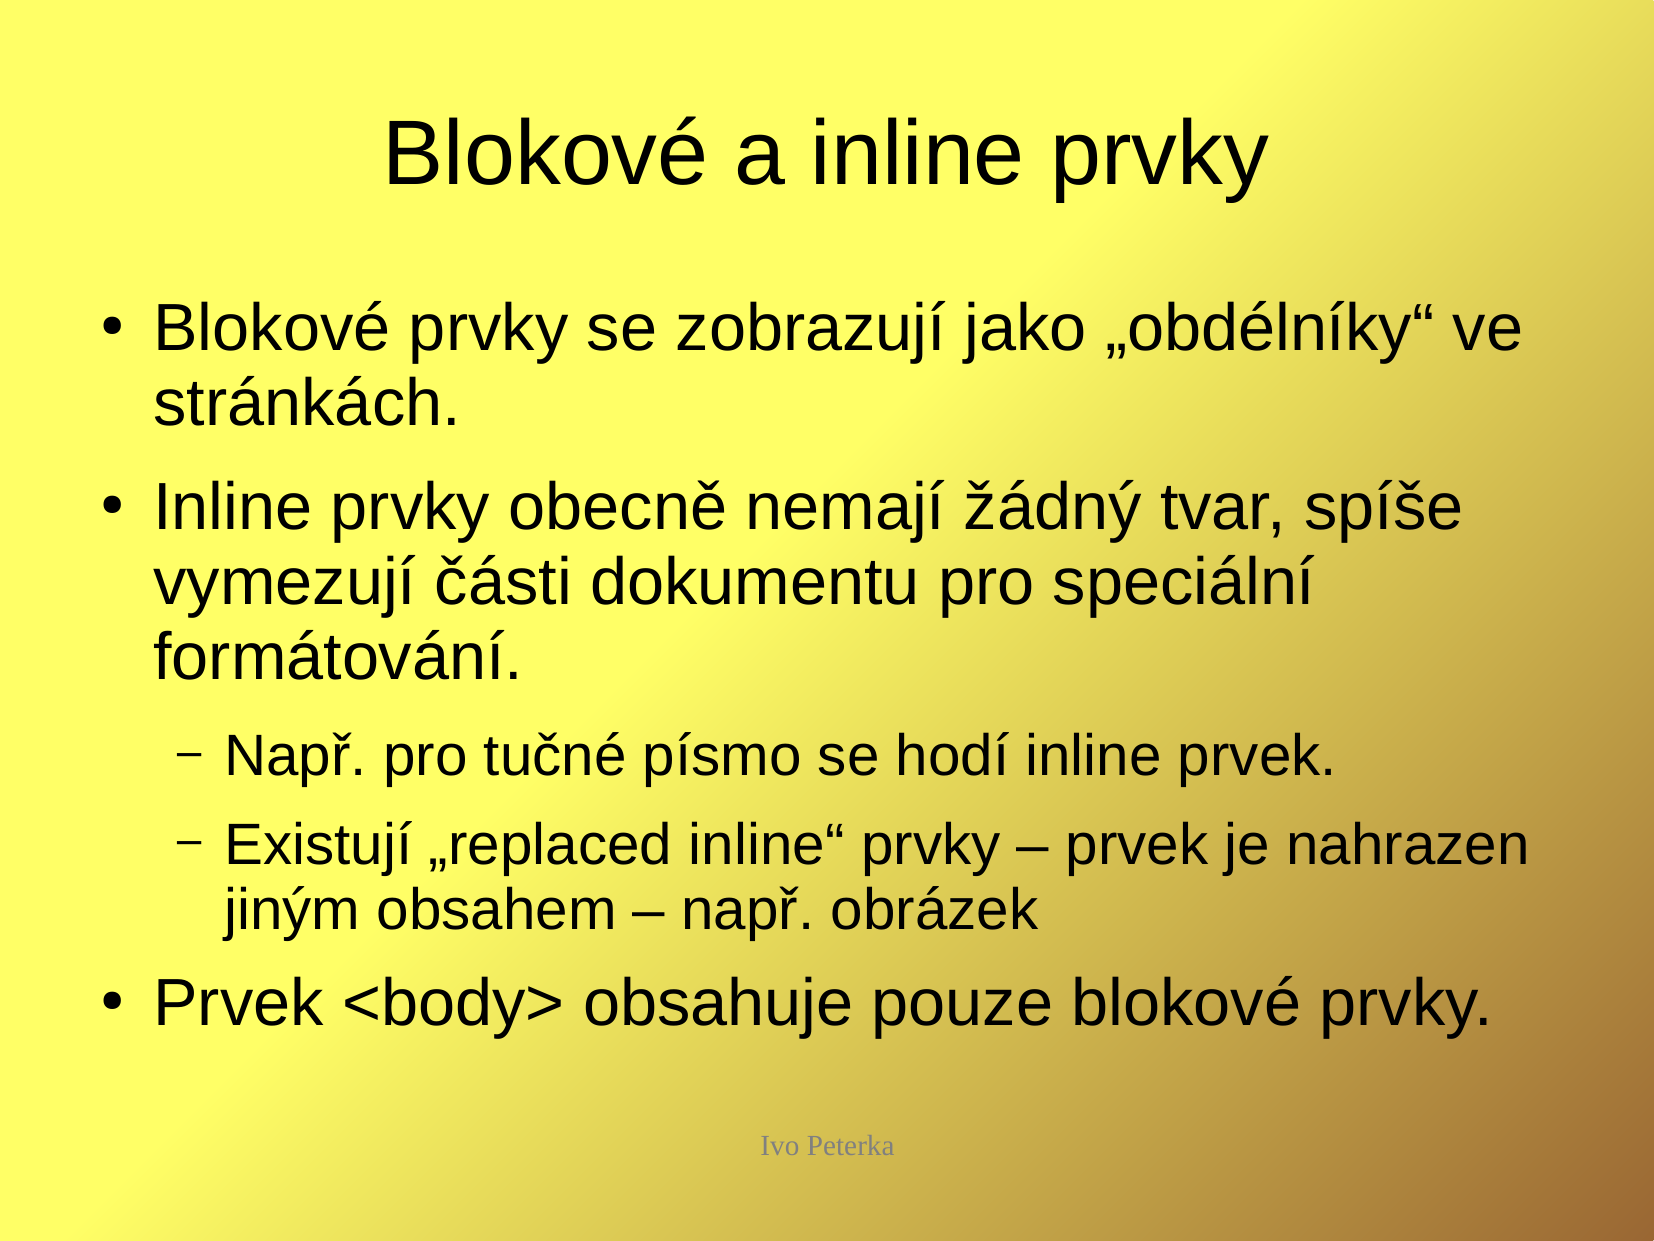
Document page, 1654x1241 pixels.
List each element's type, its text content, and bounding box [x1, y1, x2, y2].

list Blokové prvky se zobrazují jako „obdélníky“ ve stránkách. Inline prvky obecně nemají žádný tvar, spíše vymezují části dokumentu pro speciální formátování. Např. pro tučné písmo se hodí inline prvek. Existují „replaced inline“ prvky – prvek je nahrazen jiným obsahem – např. obrázek Prvek <body> obsahuje pouze blokové prvky. [82, 290, 1571, 1109]
title Blokové a inline prvky [82, 49, 1571, 257]
